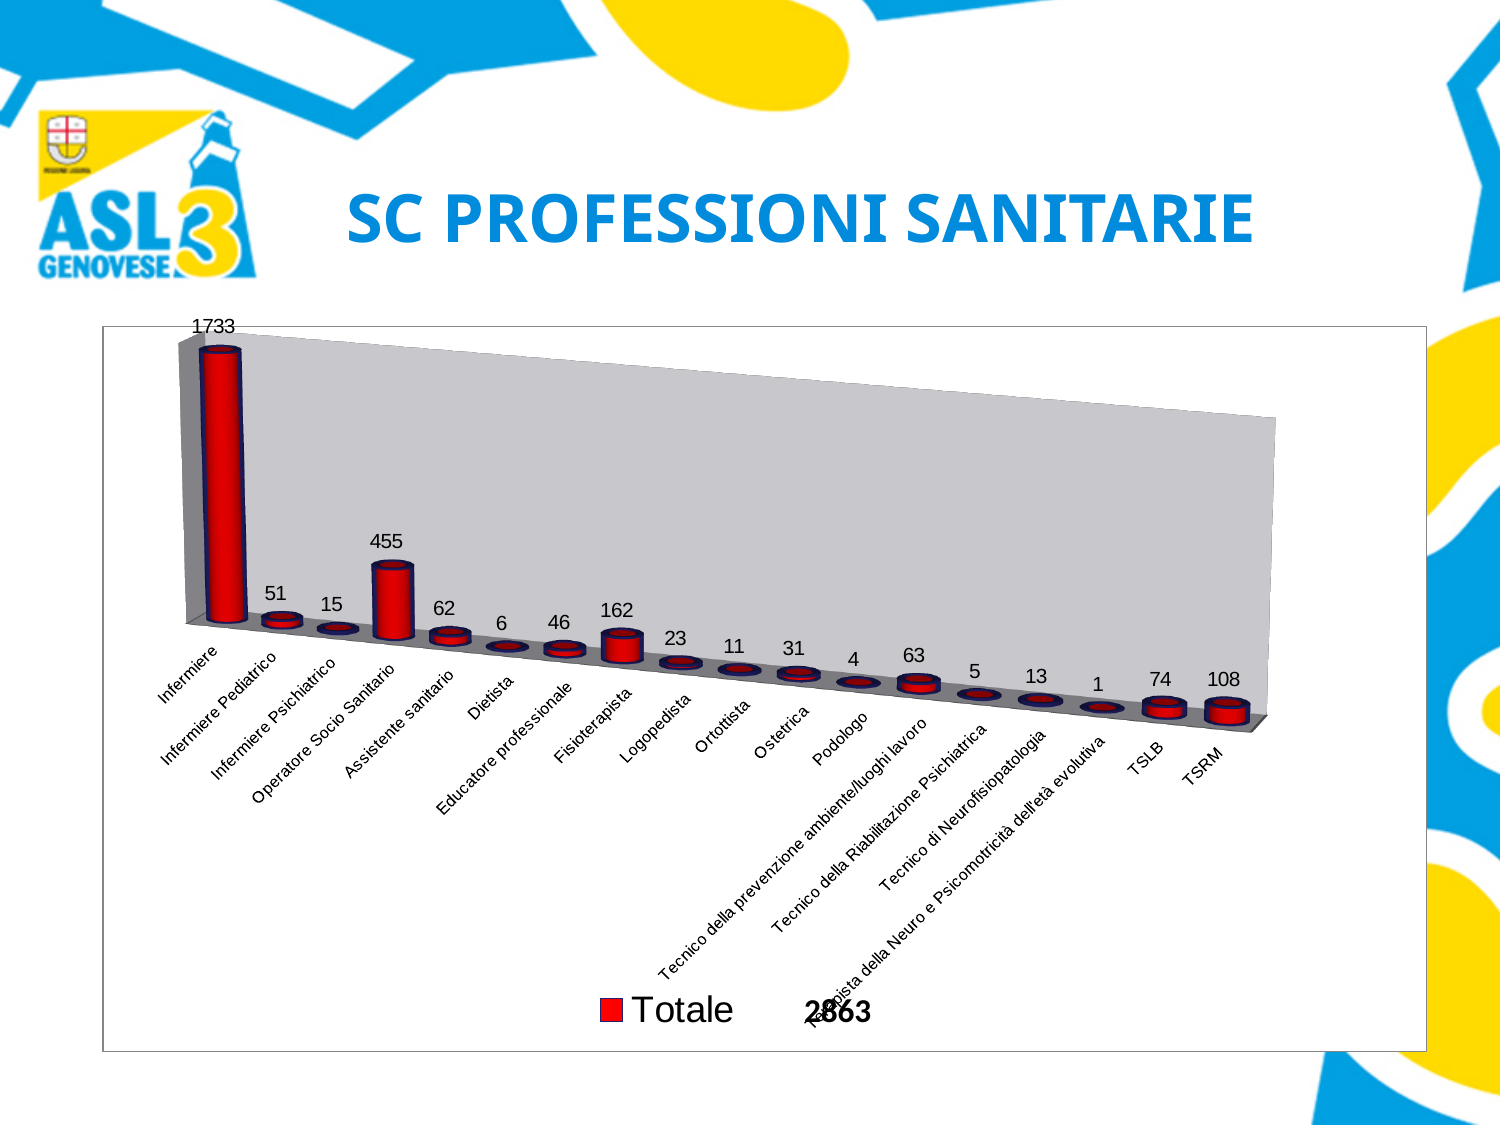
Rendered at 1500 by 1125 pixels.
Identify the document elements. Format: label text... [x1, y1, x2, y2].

text_box 2863 [789, 981, 931, 1029]
text_box [1074, 1053, 1426, 1103]
title SC PROFESSIONI SANITARIE [331, 157, 1331, 274]
chart [102, 314, 1428, 1053]
